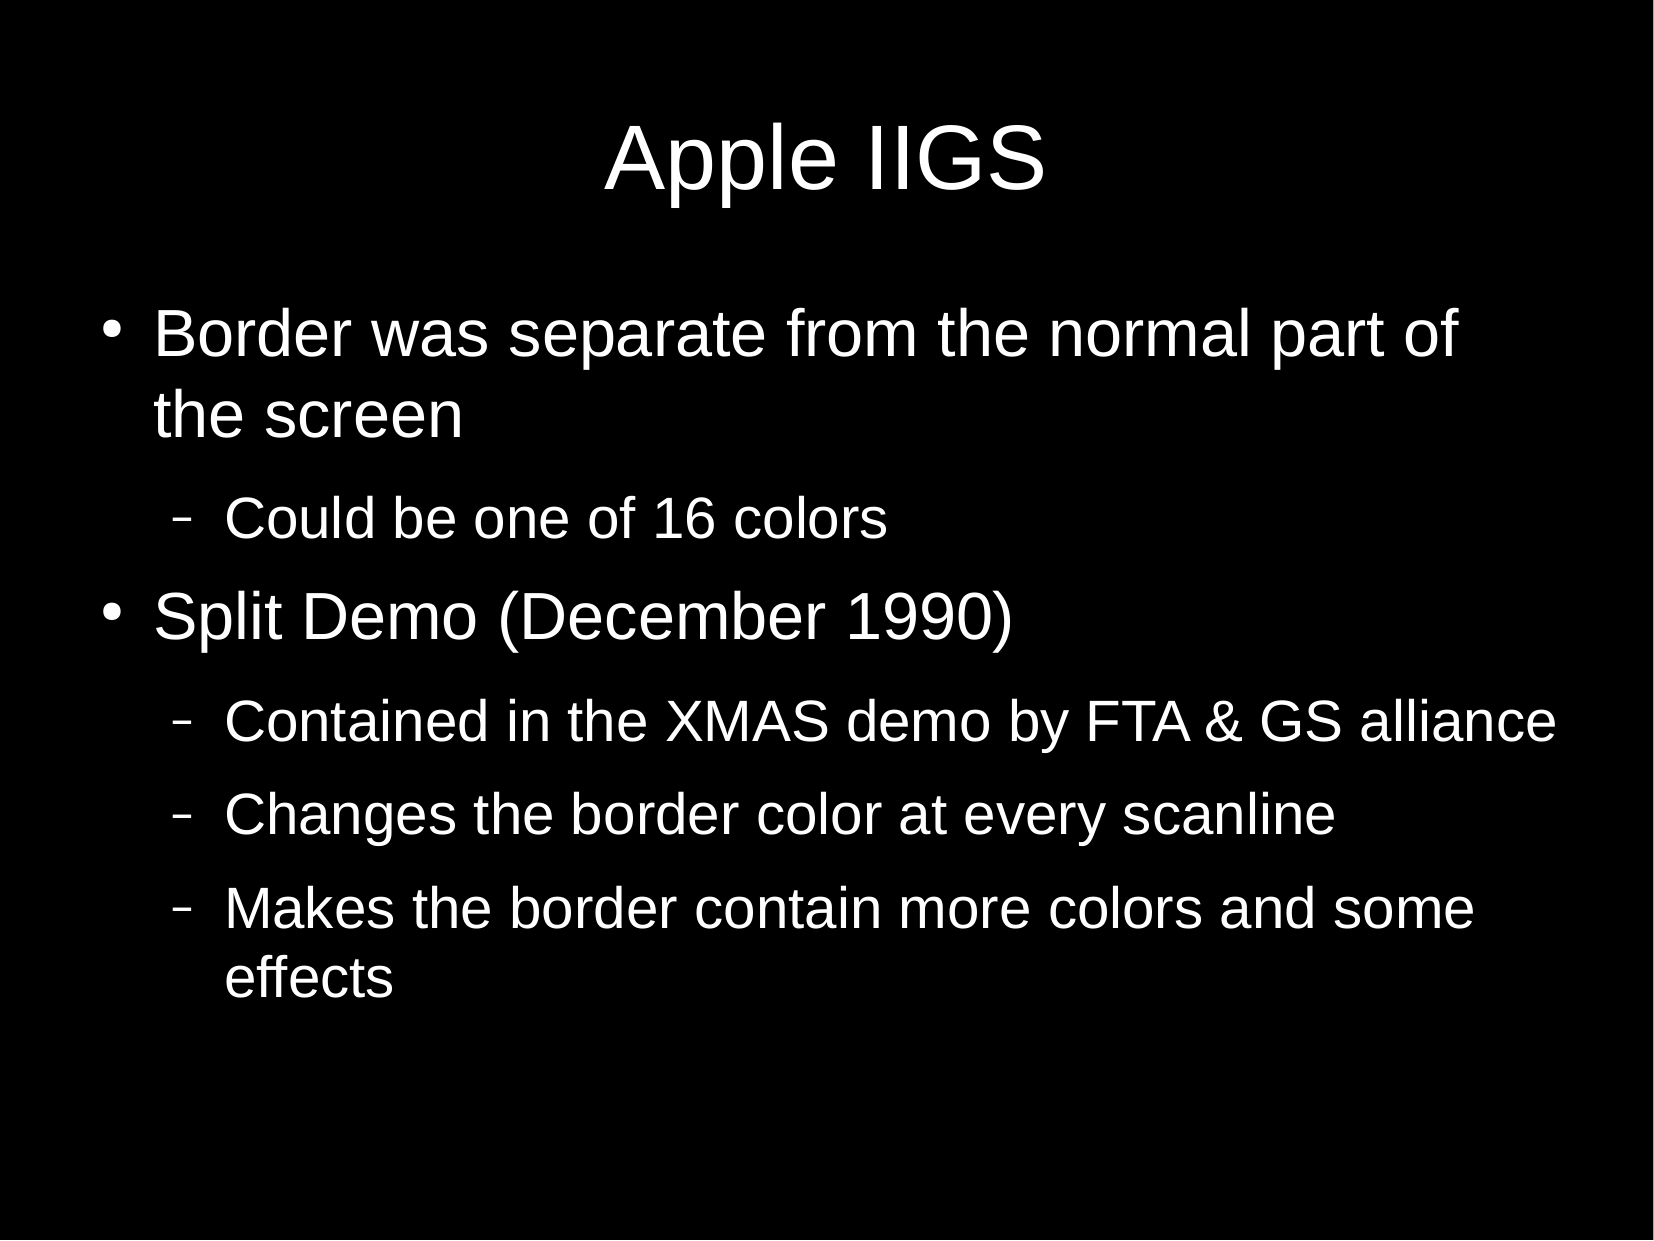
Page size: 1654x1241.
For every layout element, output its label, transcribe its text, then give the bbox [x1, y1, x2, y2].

list Border was separate from the normal part of the screen Could be one of 16 colors Split Demo (December 1990)‏ Contained in the XMAS demo by FTA & GS alliance Changes the border color at every scanline Makes the border contain more colors and some effects [82, 290, 1571, 1109]
title Apple IIGS [82, 49, 1571, 257]
